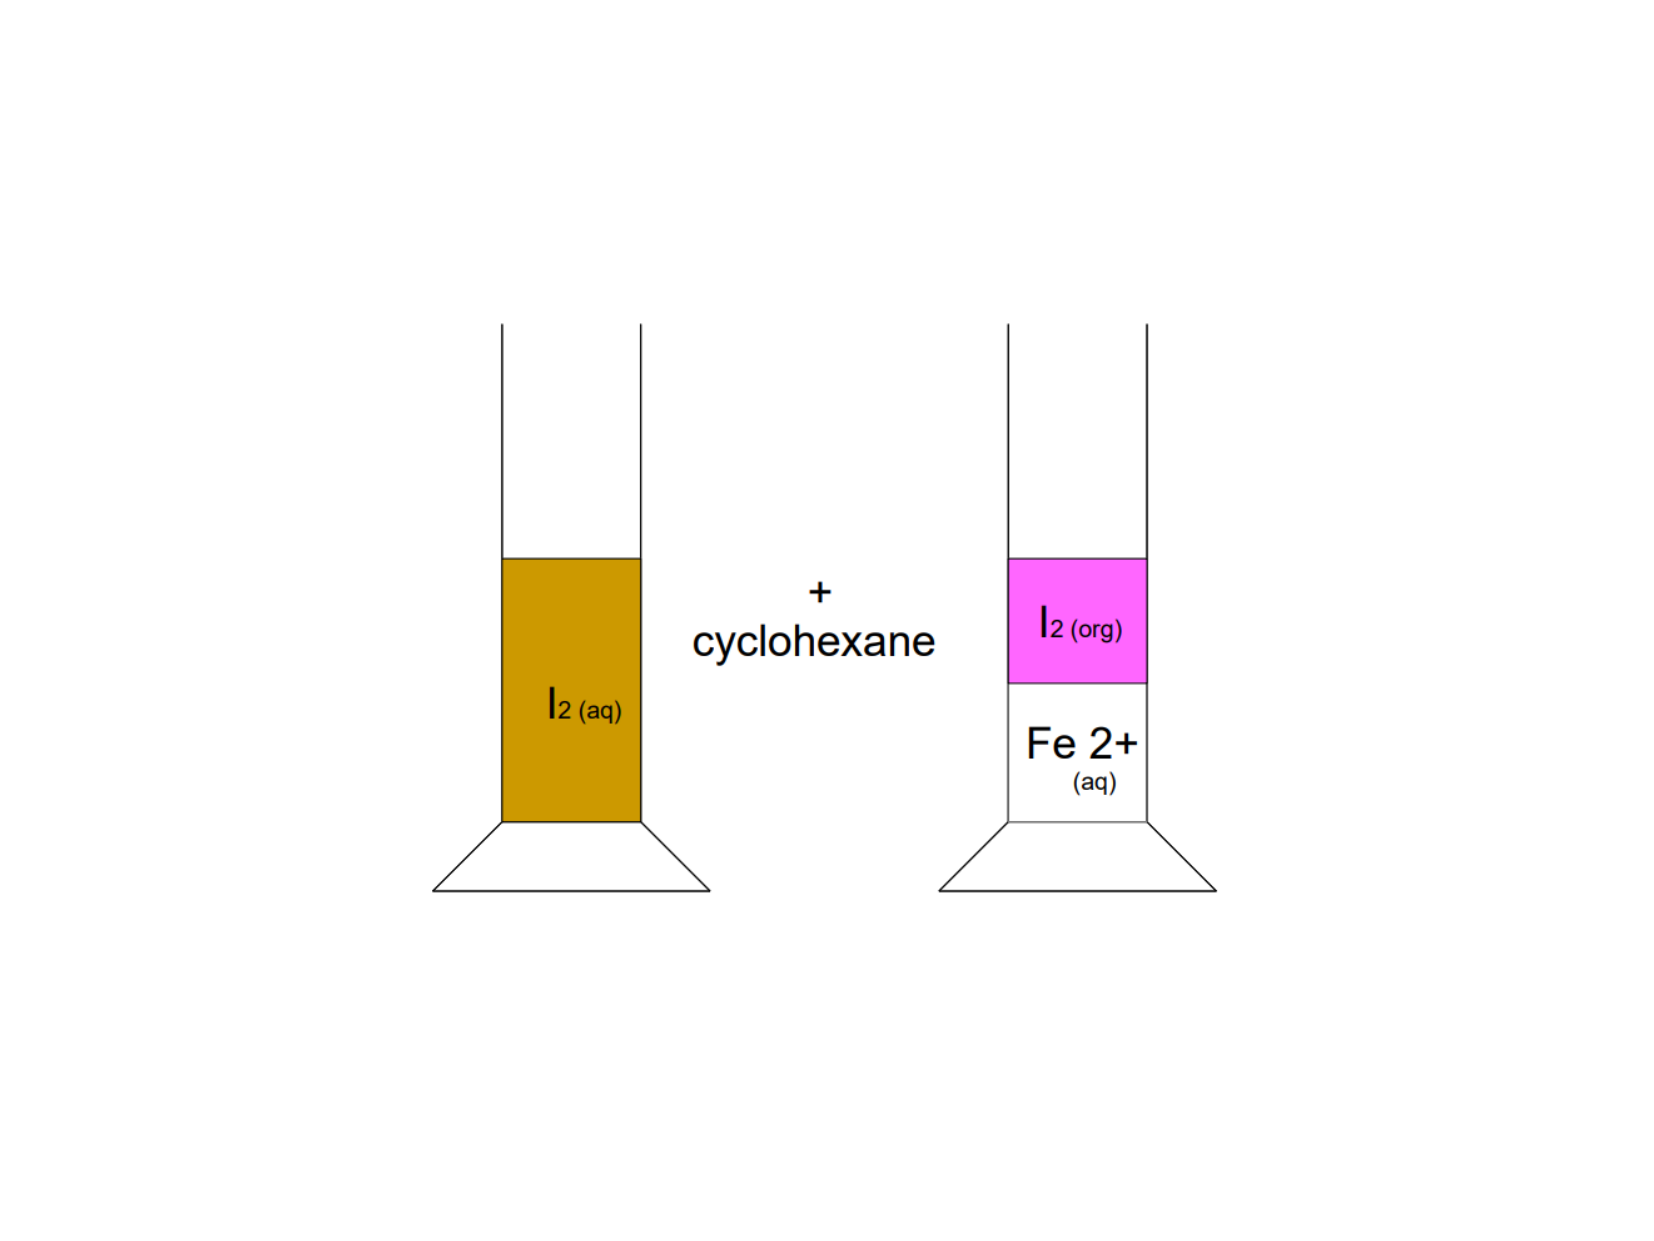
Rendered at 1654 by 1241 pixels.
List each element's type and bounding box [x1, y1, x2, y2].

picture [401, 271, 1271, 945]
